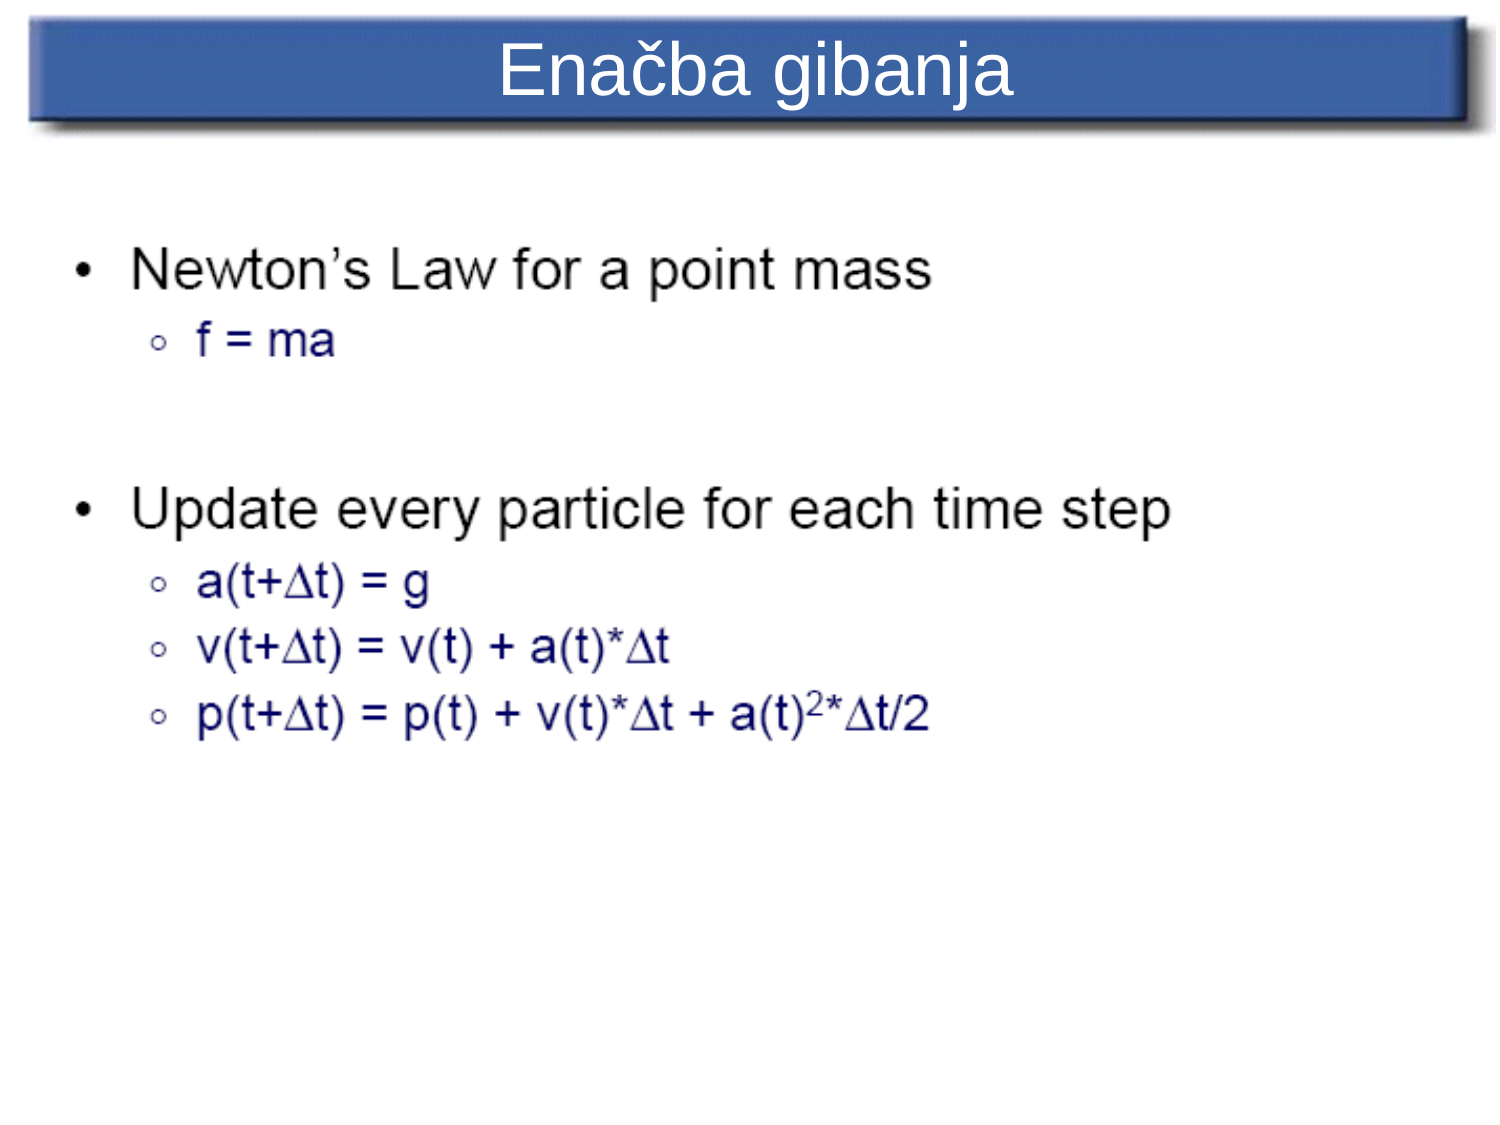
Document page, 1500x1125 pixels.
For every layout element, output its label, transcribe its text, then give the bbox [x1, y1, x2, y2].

picture [64, 231, 1459, 1071]
picture [27, 13, 1496, 141]
text_box Enačba gibanja [482, 12, 1030, 119]
